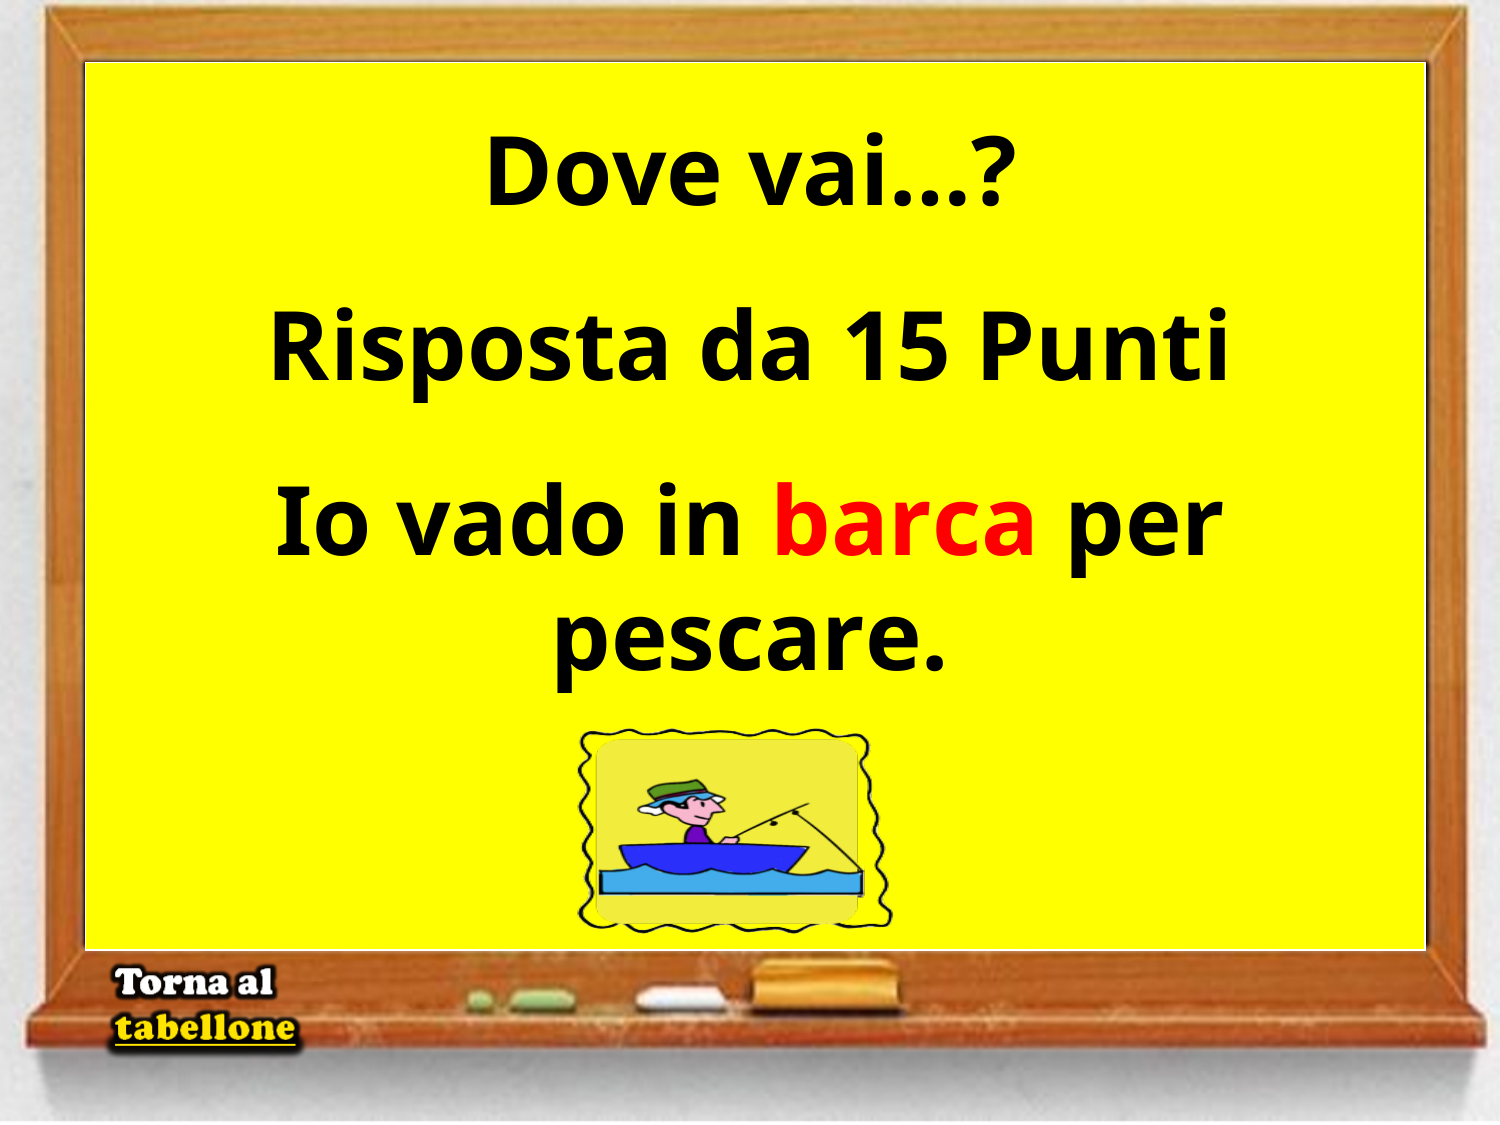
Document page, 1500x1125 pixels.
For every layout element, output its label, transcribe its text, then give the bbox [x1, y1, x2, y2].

text_box [85, 62, 1426, 950]
text_box Dove vai…? Risposta da 15 Punti Io vado in barca per pescare. [87, 102, 1413, 698]
picture [0, 0, 1500, 1125]
